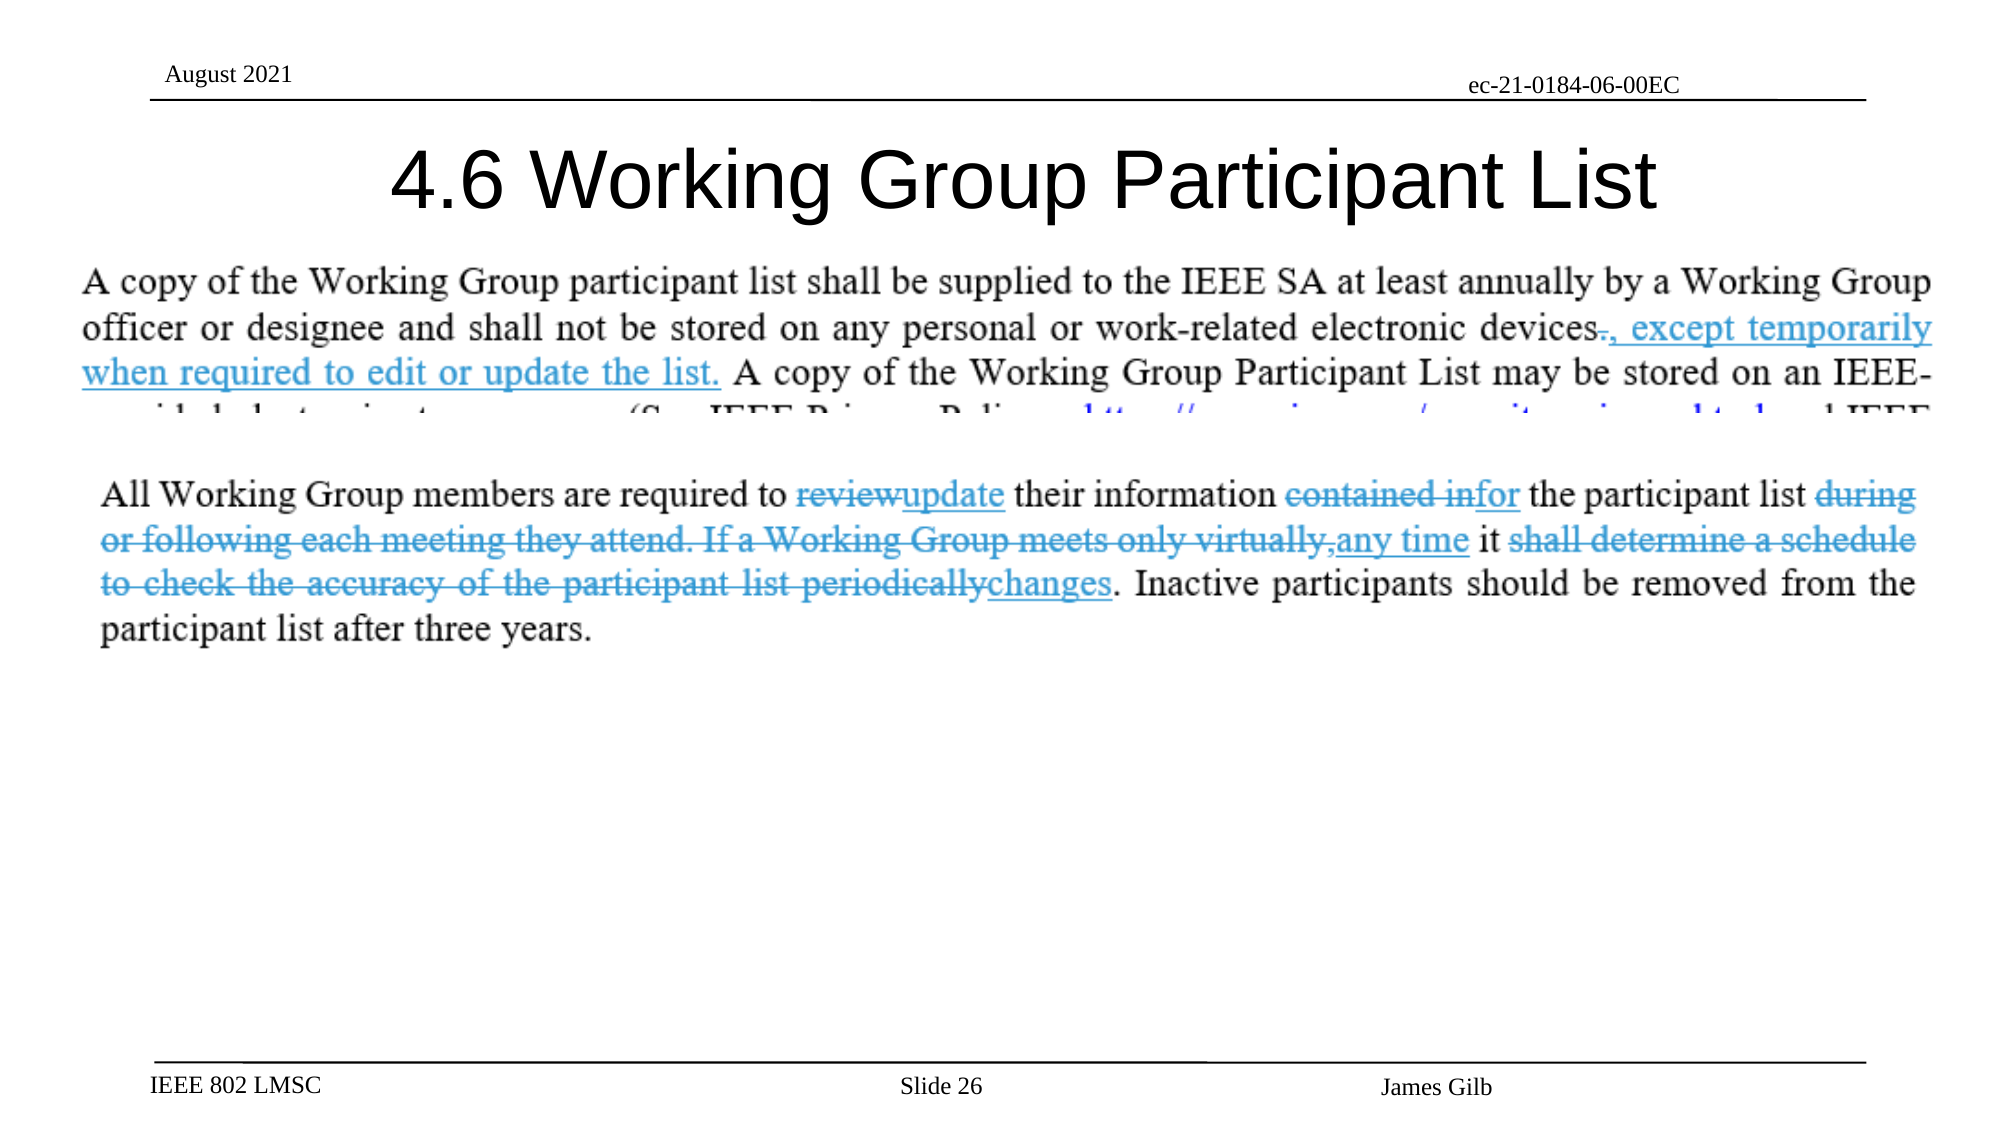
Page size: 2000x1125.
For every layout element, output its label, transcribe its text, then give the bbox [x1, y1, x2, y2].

picture [75, 259, 1951, 413]
text_box Slide [799, 1069, 1083, 1108]
title 4.6 Working Group Participant List [149, 112, 1900, 238]
picture [92, 458, 1931, 664]
